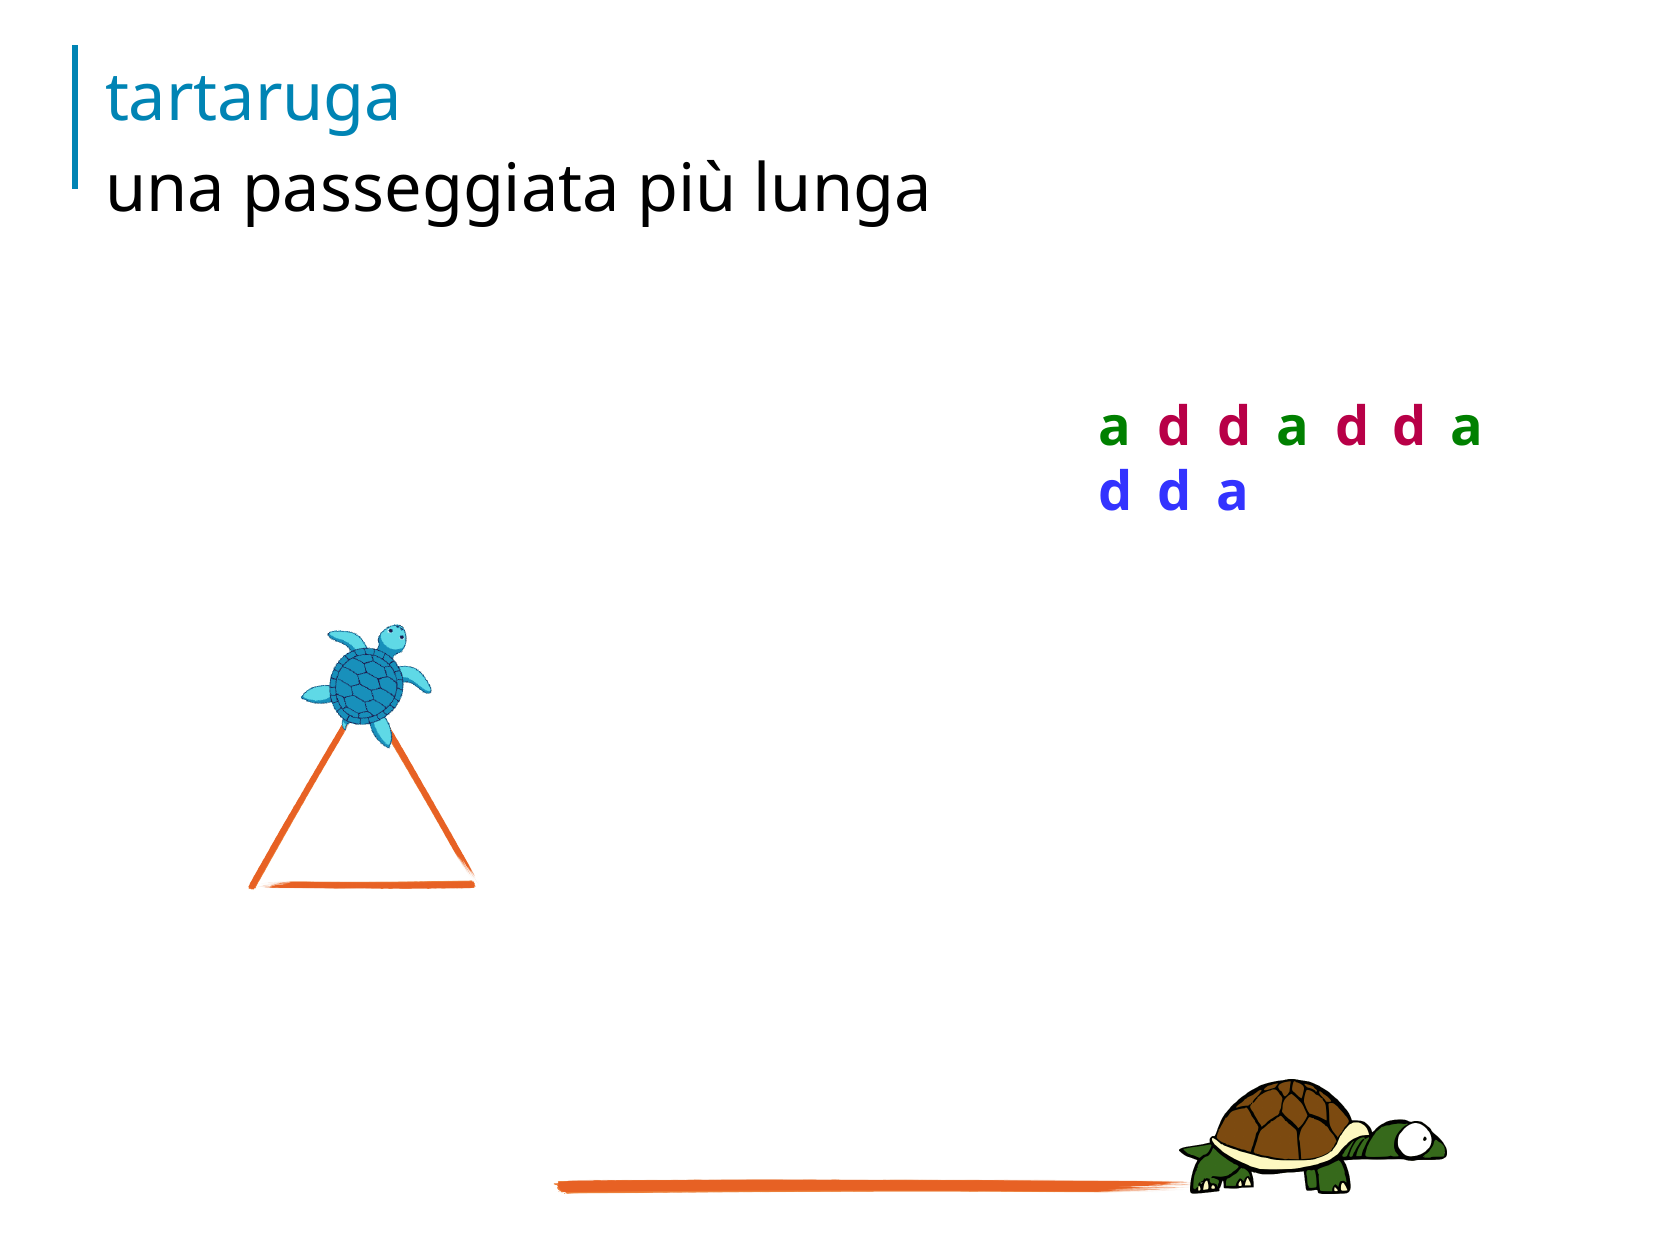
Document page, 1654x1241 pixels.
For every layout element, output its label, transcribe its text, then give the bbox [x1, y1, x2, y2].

text_box a [1454, 384, 1512, 473]
picture [553, 1079, 1447, 1194]
text_box d [1142, 472, 1201, 537]
text_box d [1084, 472, 1142, 537]
text_box a [1083, 383, 1142, 472]
text_box a [1261, 383, 1320, 472]
text_box d [1142, 383, 1202, 472]
title tartaruga una passeggiata più lunga [105, 49, 1571, 200]
text_box d [1202, 383, 1261, 472]
text_box a [1201, 472, 1278, 537]
text_box d [1320, 383, 1397, 472]
text_box d [1377, 384, 1454, 473]
picture [246, 596, 481, 892]
